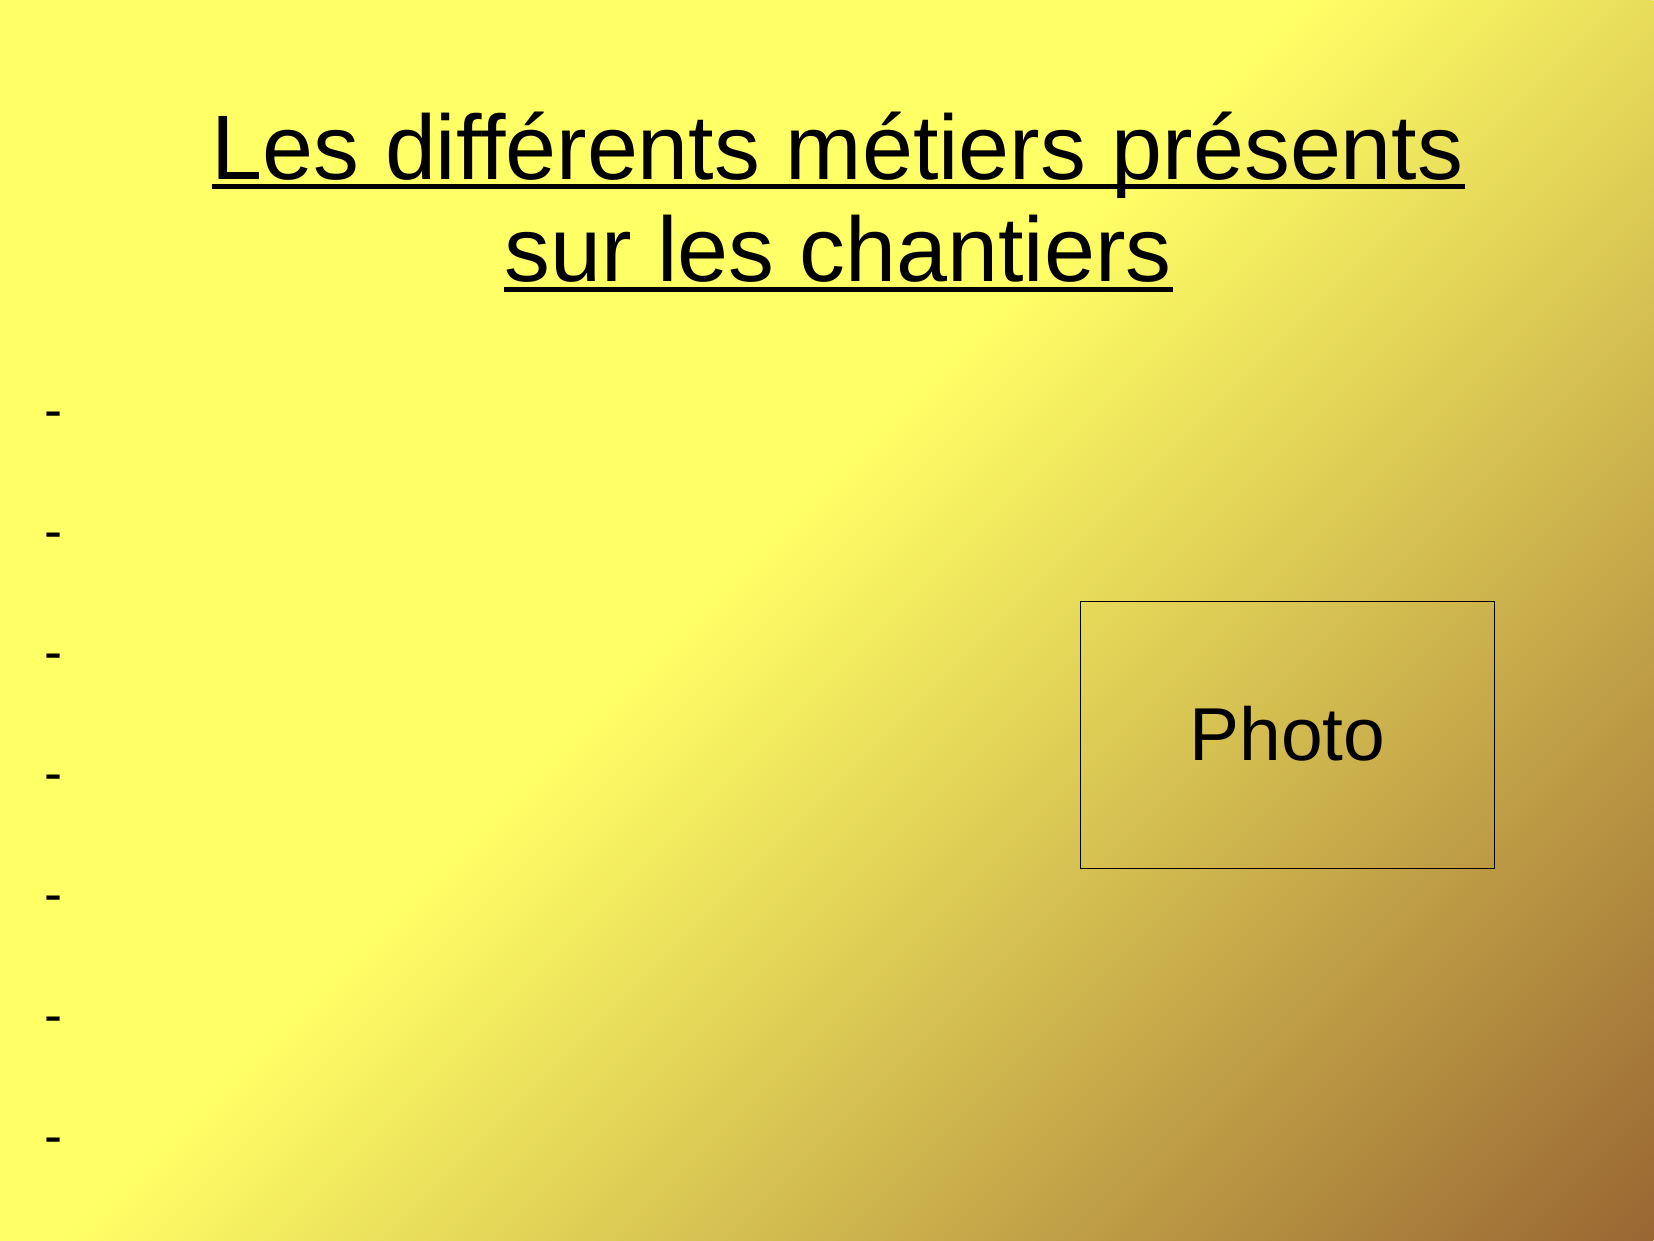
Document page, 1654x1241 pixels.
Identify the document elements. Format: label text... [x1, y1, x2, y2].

text_box Les différents métiers présents sur les chantiers [188, 88, 1489, 309]
text_box - - - - - - - [29, 372, 562, 1174]
text_box Photo [1080, 601, 1495, 869]
